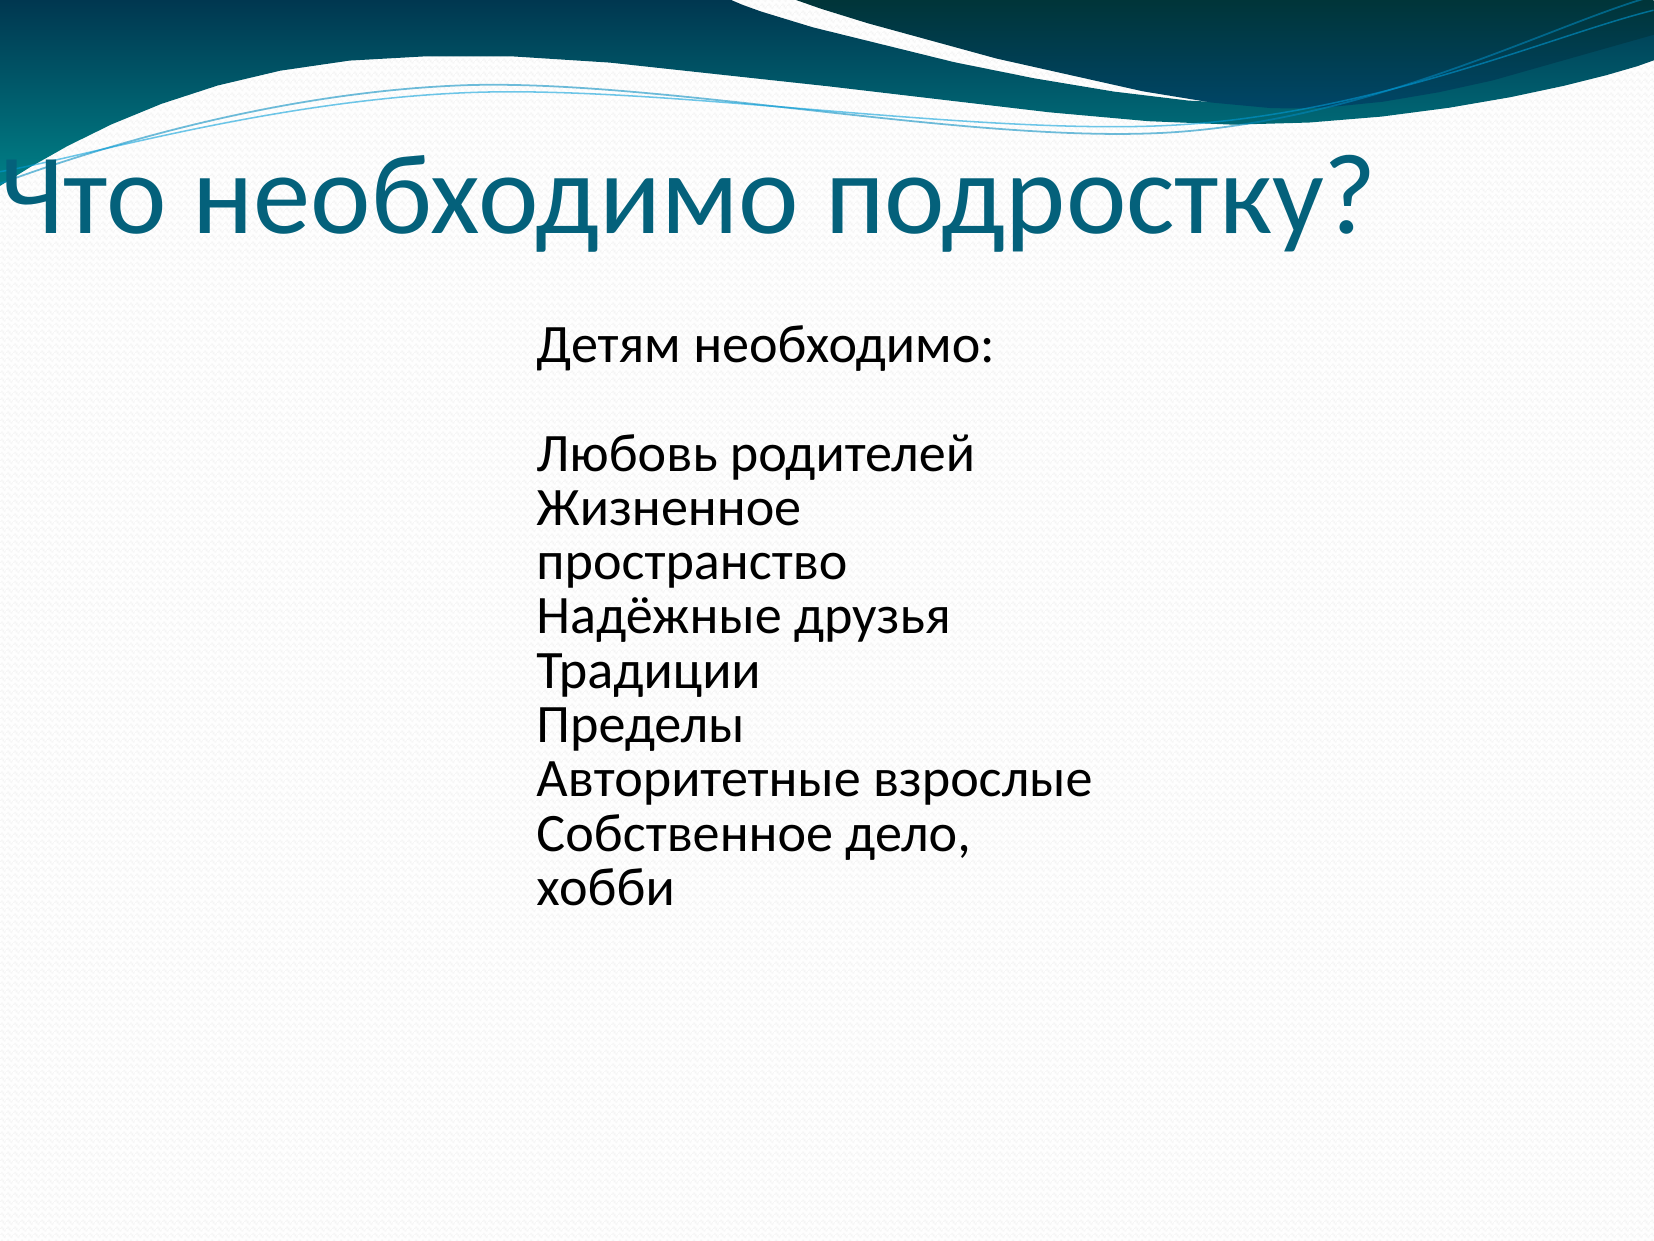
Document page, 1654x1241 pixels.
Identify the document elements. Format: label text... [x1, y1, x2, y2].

title Что необходимо подростку? [0, 49, 1489, 257]
text_box Детям необходимо: Любовь родителей Жизненное пространство Надёжные друзья Традиции Пределы Авторитетные взрослые Собственное дело, хобби [521, 314, 1123, 1059]
